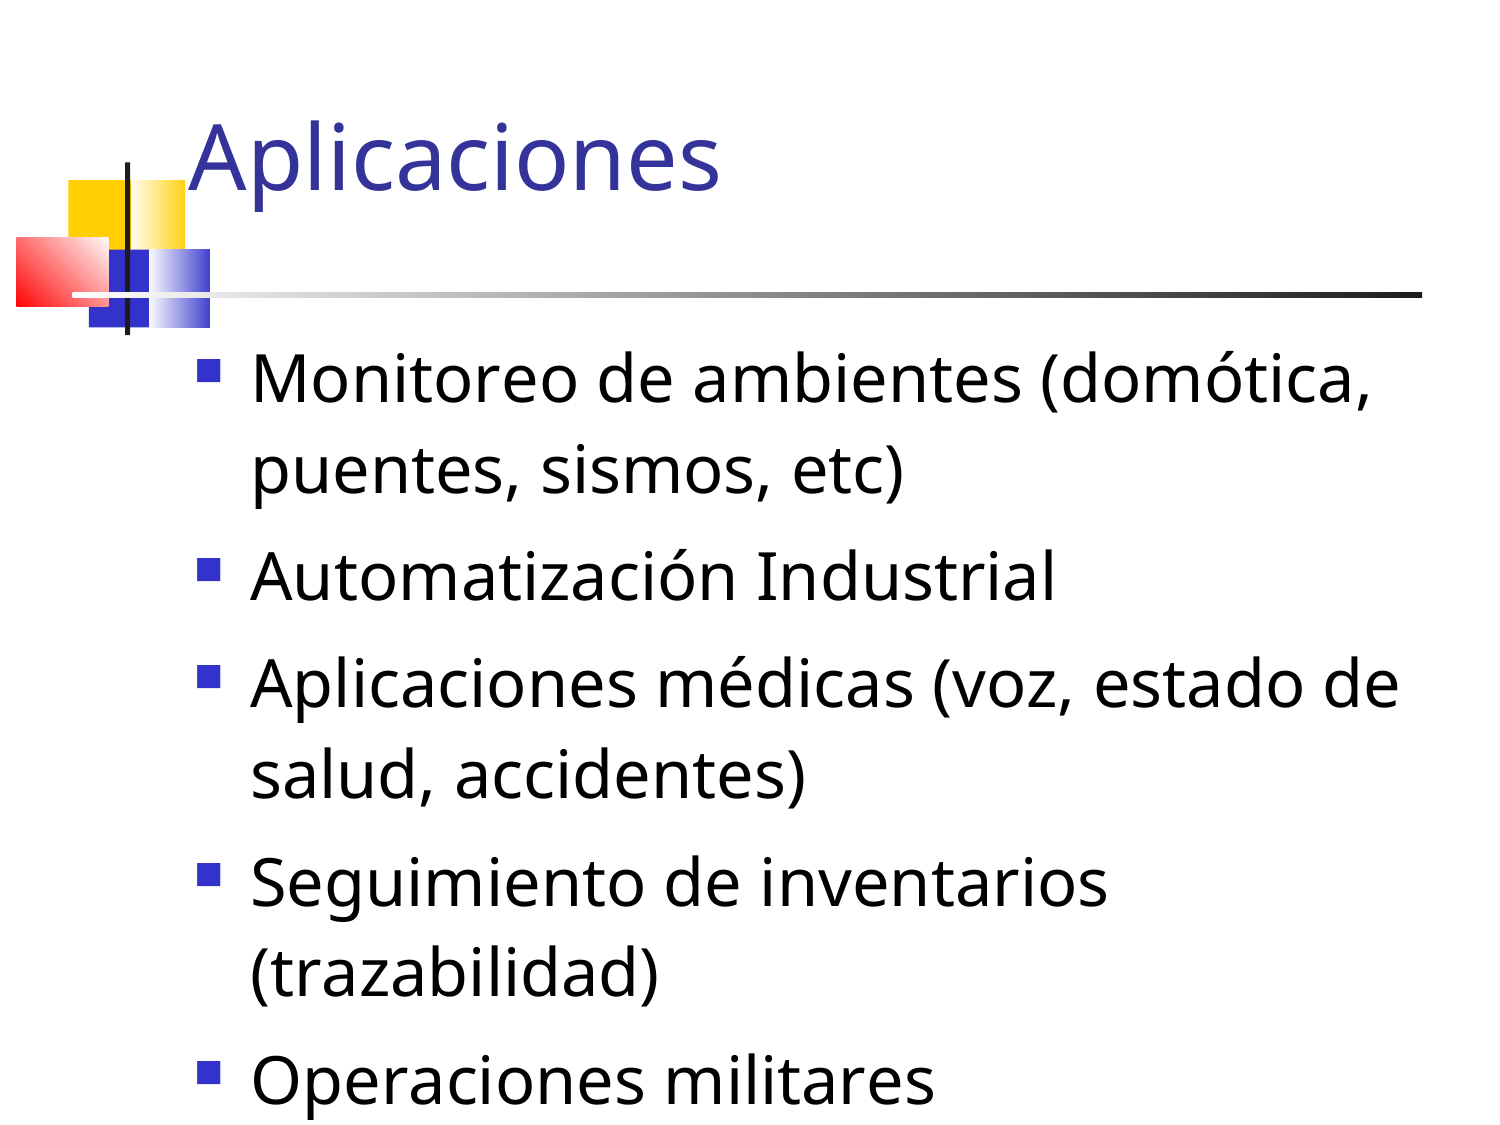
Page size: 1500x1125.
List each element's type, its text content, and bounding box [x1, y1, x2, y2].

title Aplicaciones [188, 35, 1468, 276]
list Monitoreo de ambientes (domótica, puentes, sismos, etc) Automatización Industrial Aplicaciones médicas (voz, estado de salud, accidentes) Seguimiento de inventarios (trazabilidad) Operaciones militares [193, 331, 1469, 1020]
